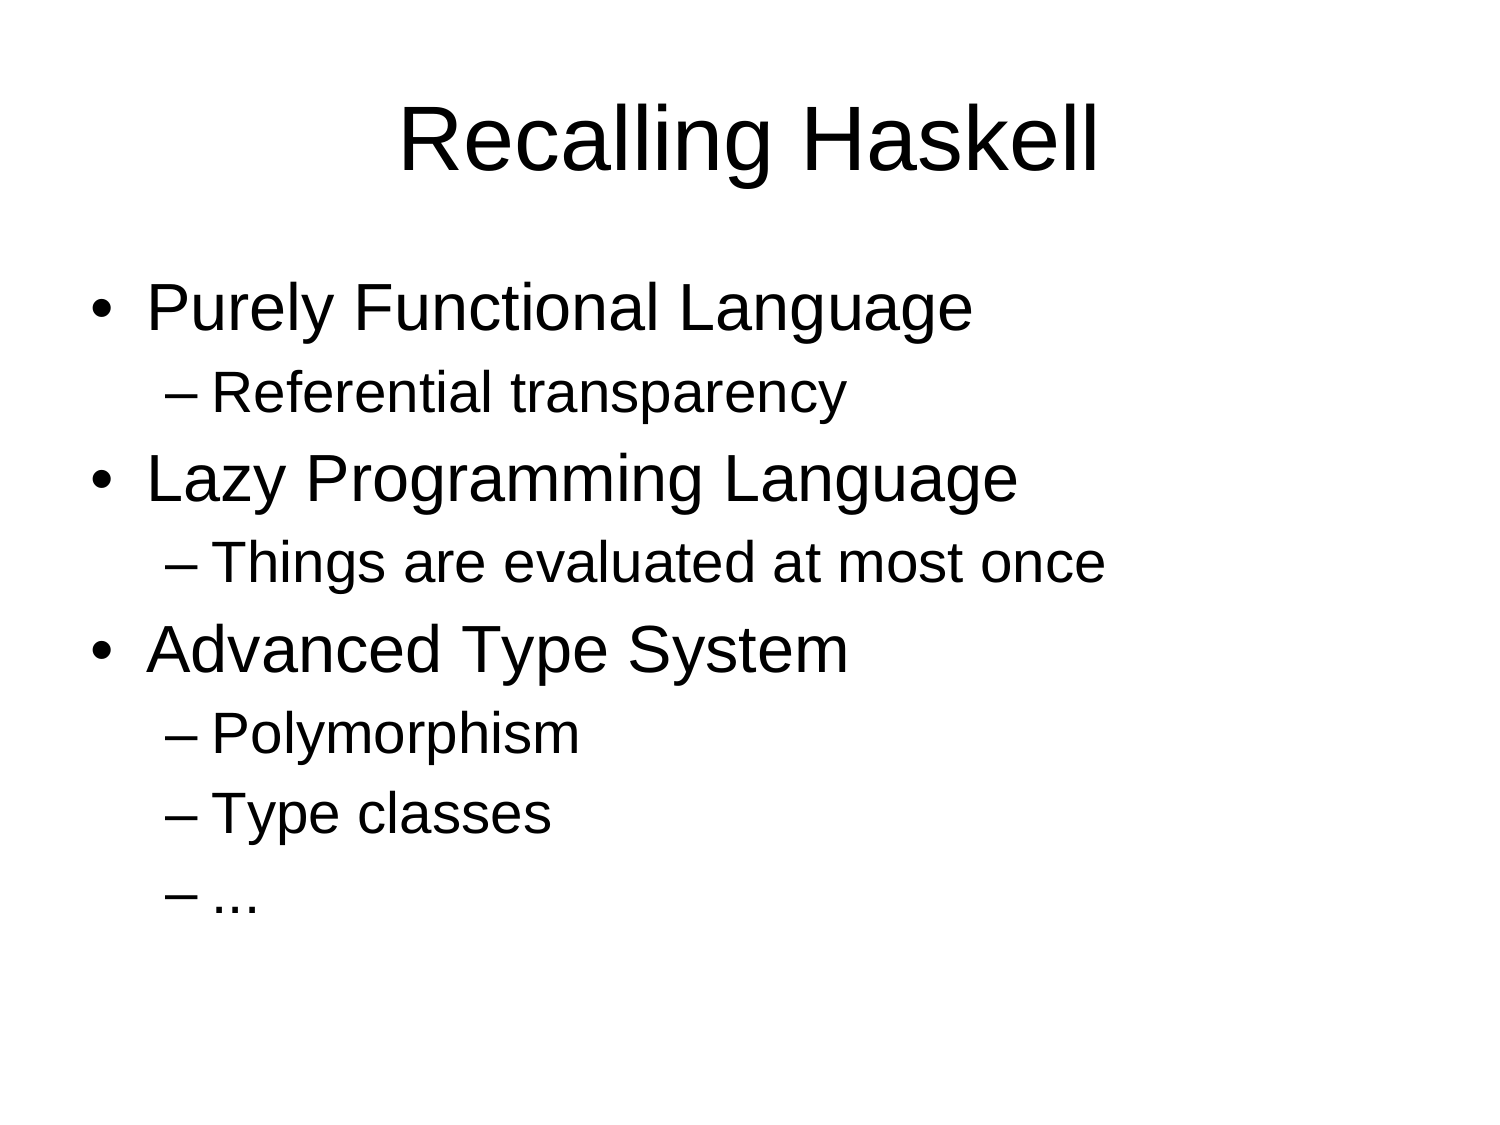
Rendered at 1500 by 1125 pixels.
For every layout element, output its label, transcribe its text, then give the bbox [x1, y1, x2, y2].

list Purely Functional Language Referential transparency Lazy Programming Language Things are evaluated at most once Advanced Type System Polymorphism Type classes ... [75, 262, 1426, 1006]
title Recalling Haskell [75, 45, 1426, 233]
